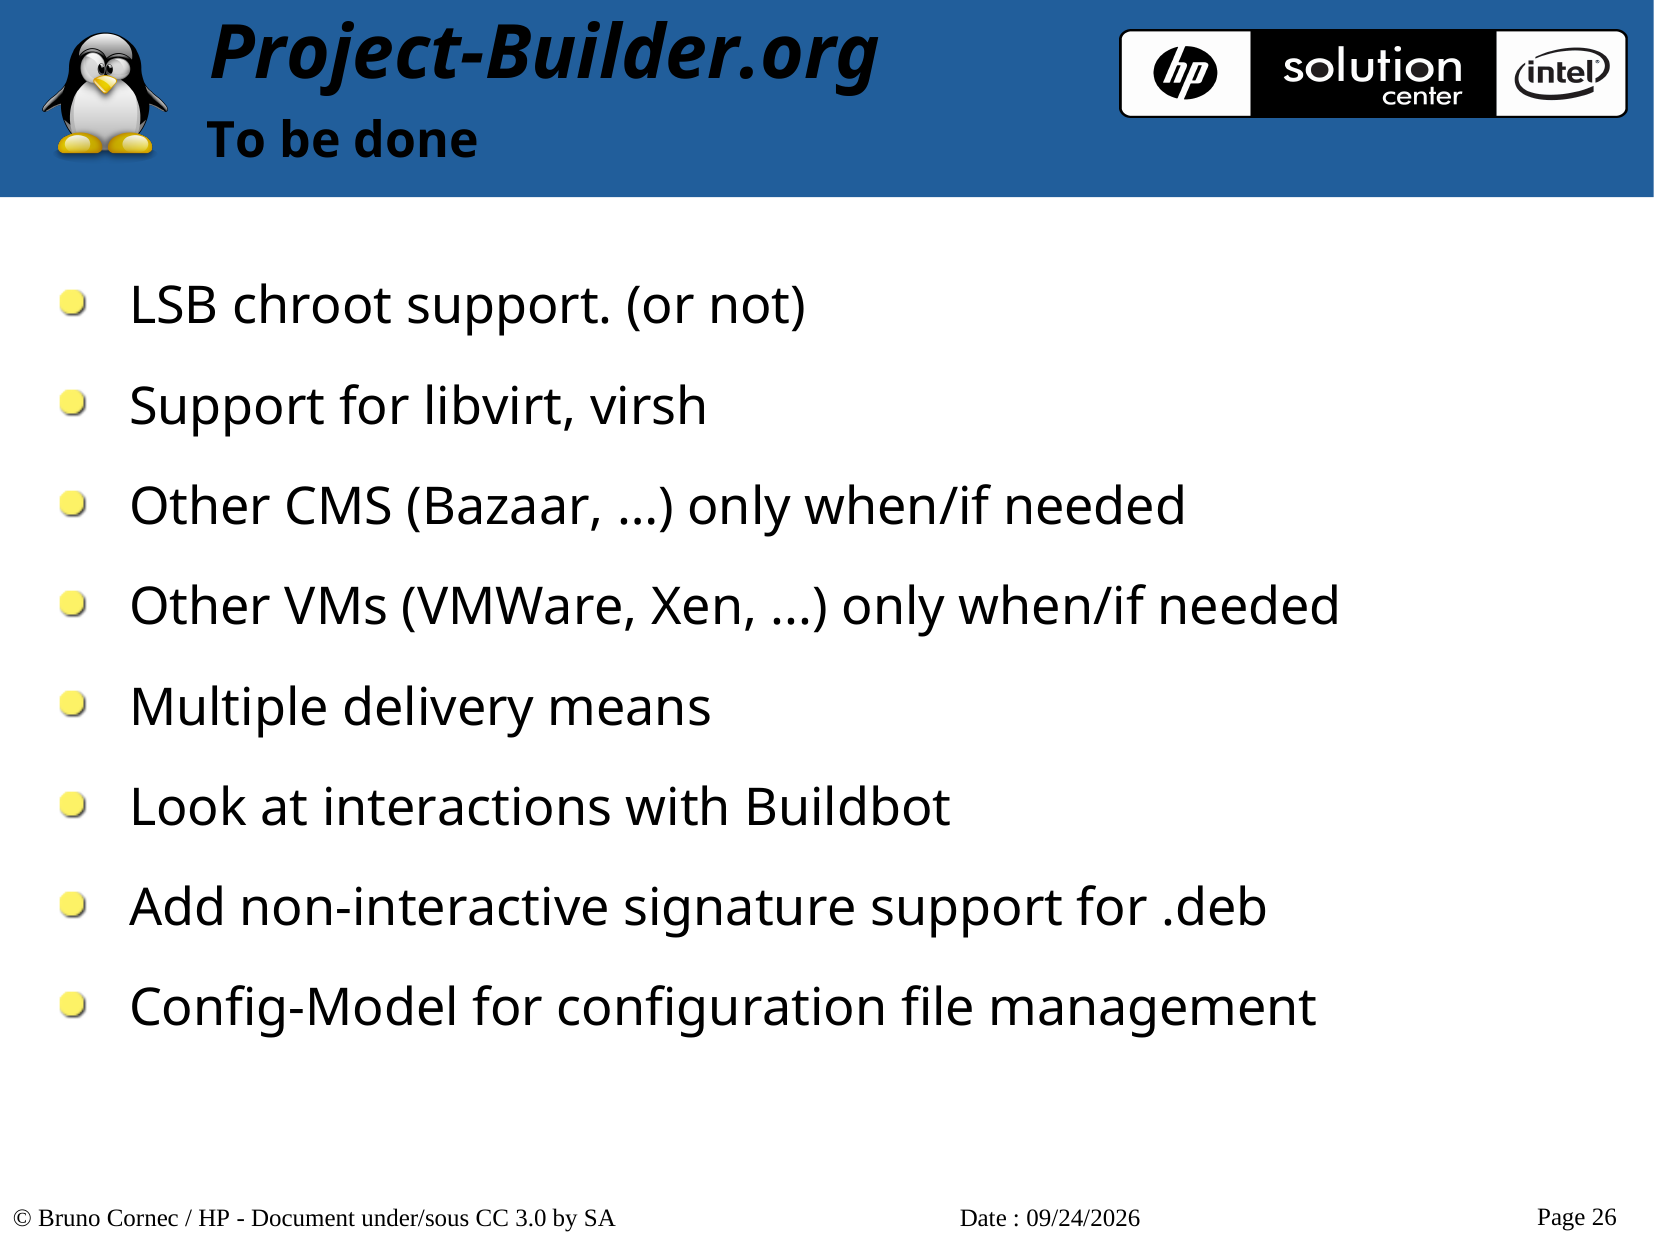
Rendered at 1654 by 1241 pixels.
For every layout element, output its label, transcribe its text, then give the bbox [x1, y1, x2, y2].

list LSB chroot support. (or not) Support for libvirt, virsh Other CMS (Bazaar, …) only when/if needed Other VMs (VMWare, Xen, ...) only when/if needed Multiple delivery means Look at interactions with Buildbot Add non-interactive signature support for .deb Config-Model for configuration file management [46, 268, 1654, 1097]
picture [1119, 29, 1628, 118]
title To be done [206, 59, 1121, 221]
picture [42, 29, 168, 167]
